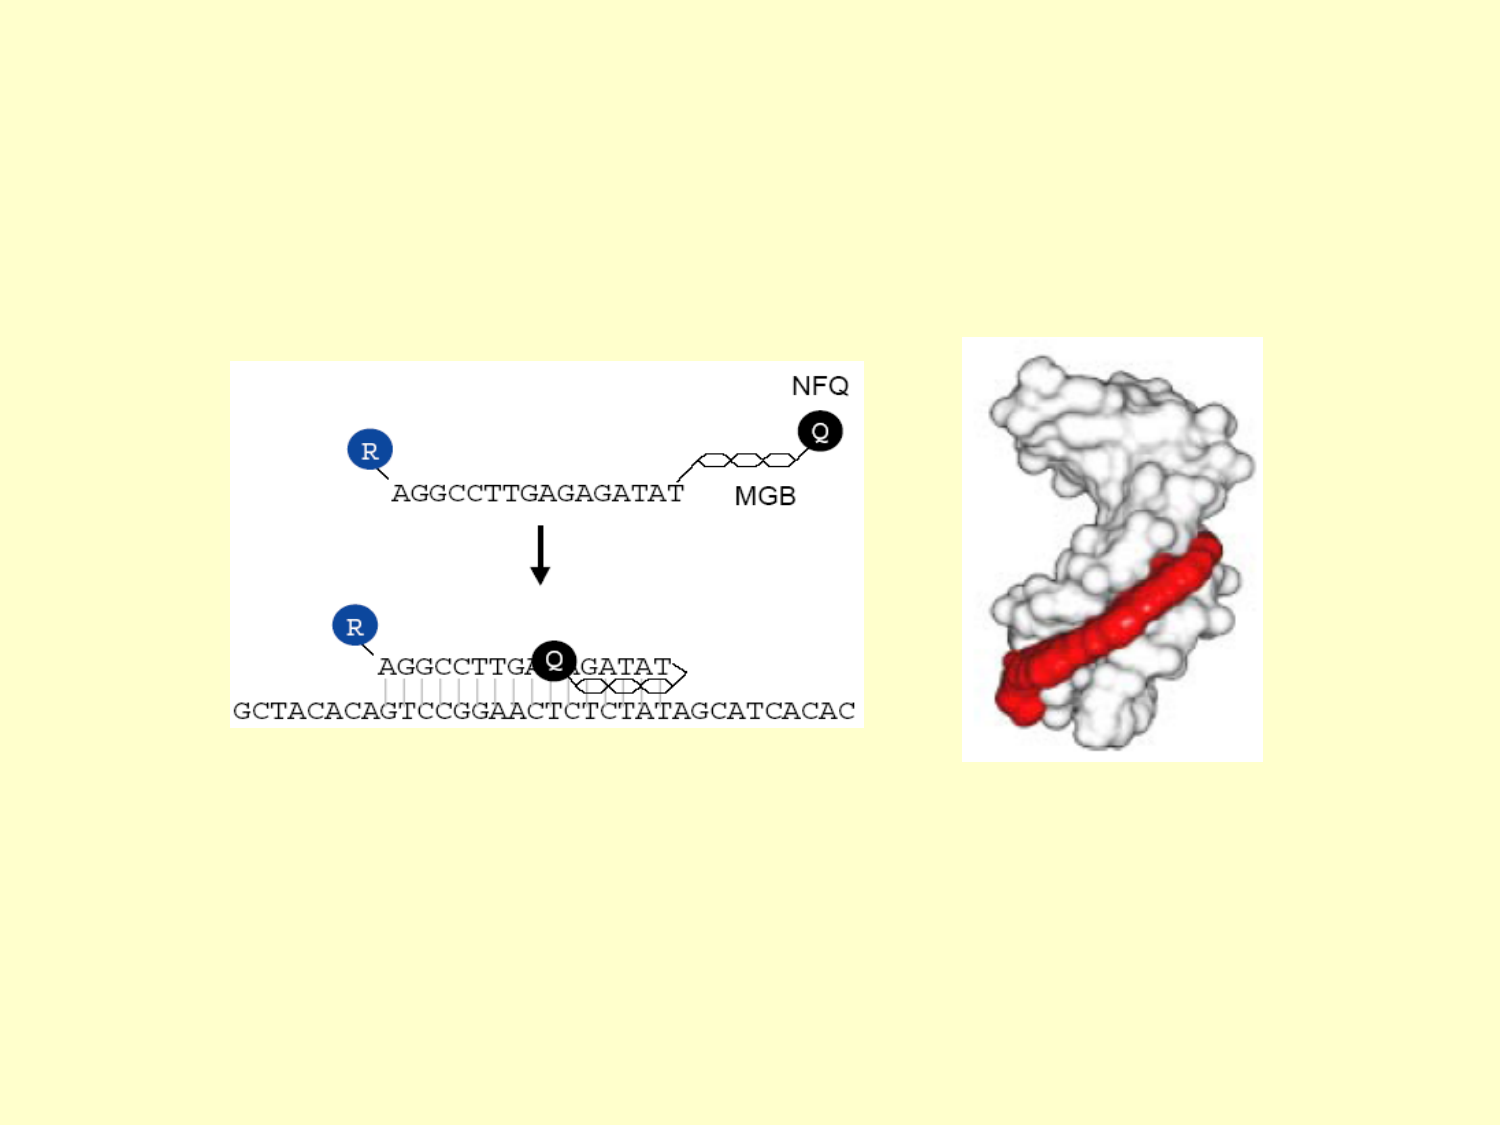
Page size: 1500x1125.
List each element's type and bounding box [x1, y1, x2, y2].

picture [230, 361, 864, 728]
picture [962, 337, 1263, 762]
